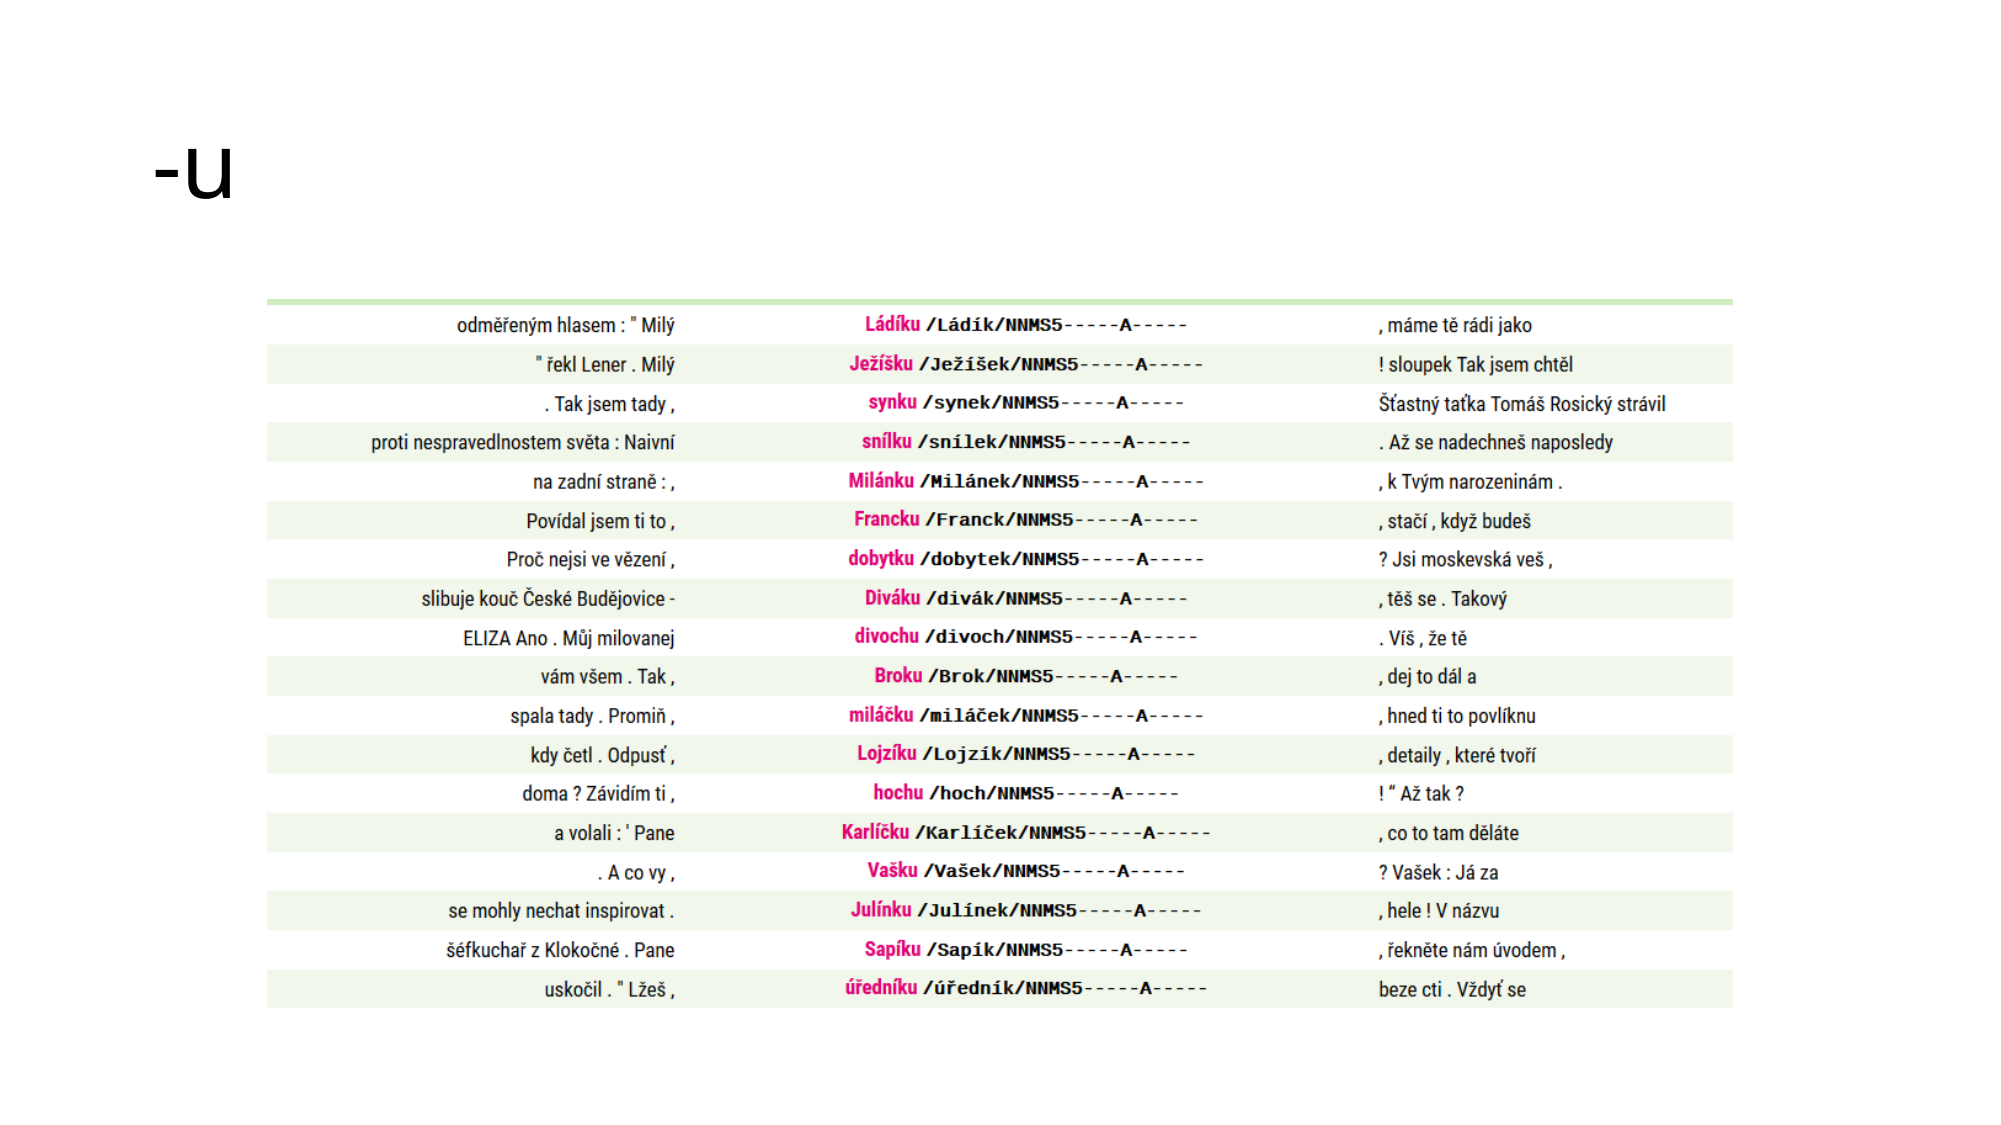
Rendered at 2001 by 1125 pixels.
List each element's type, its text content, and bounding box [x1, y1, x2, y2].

title -u [137, 59, 1863, 278]
picture [267, 299, 1733, 1014]
